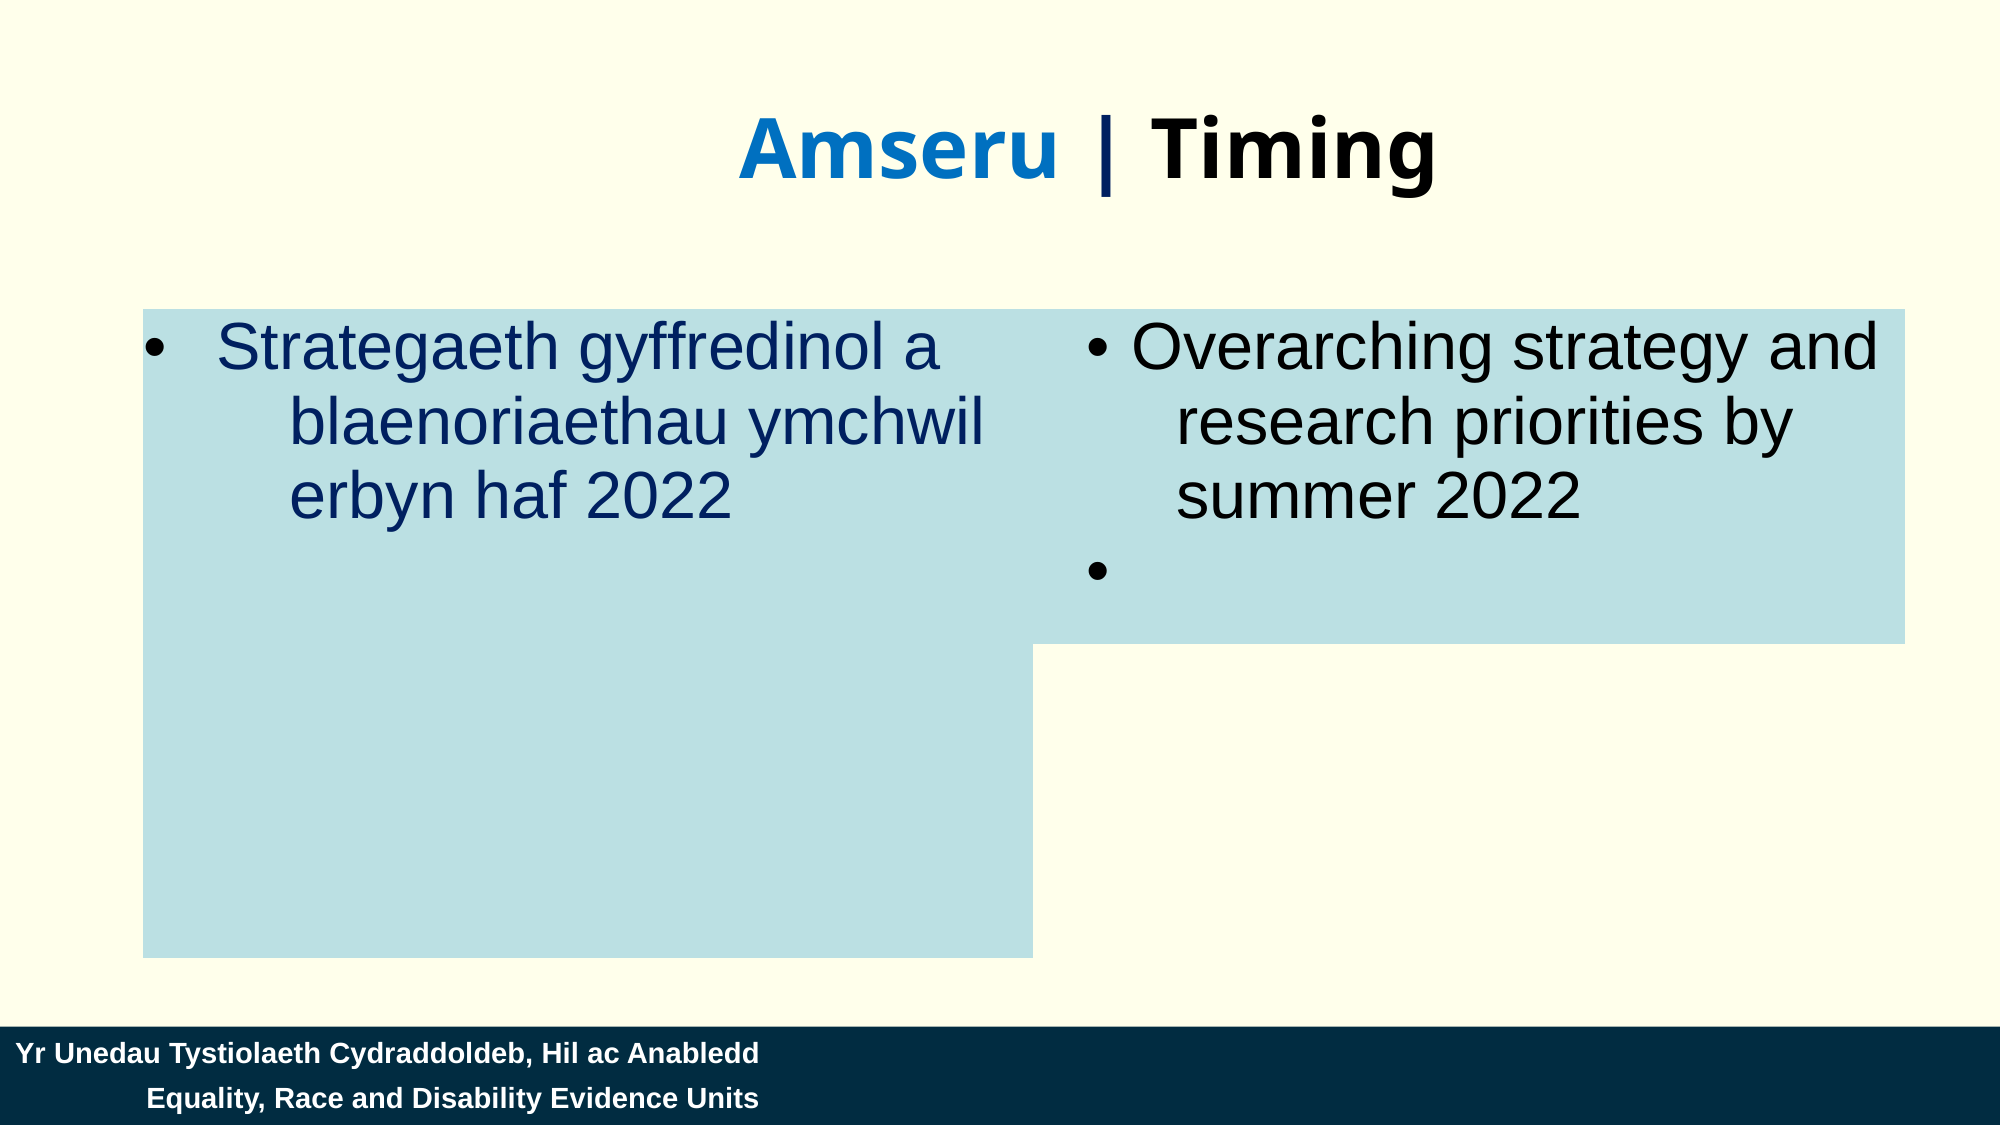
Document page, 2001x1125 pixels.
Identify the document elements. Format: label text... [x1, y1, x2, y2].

table_header Overarching strategy and research priorities by summer 2022 [1033, 309, 1905, 644]
text_box Amseru | Timing [574, 88, 1525, 241]
table_header Strategaeth gyffredinol a blaenoriaethau ymchwil erbyn haf 2022 [143, 309, 1033, 958]
text_box Yr Unedau Tystiolaeth Cydraddoldeb, Hil ac Anabledd Equality, Race and Disability Evidence Units [0, 1026, 2000, 1125]
